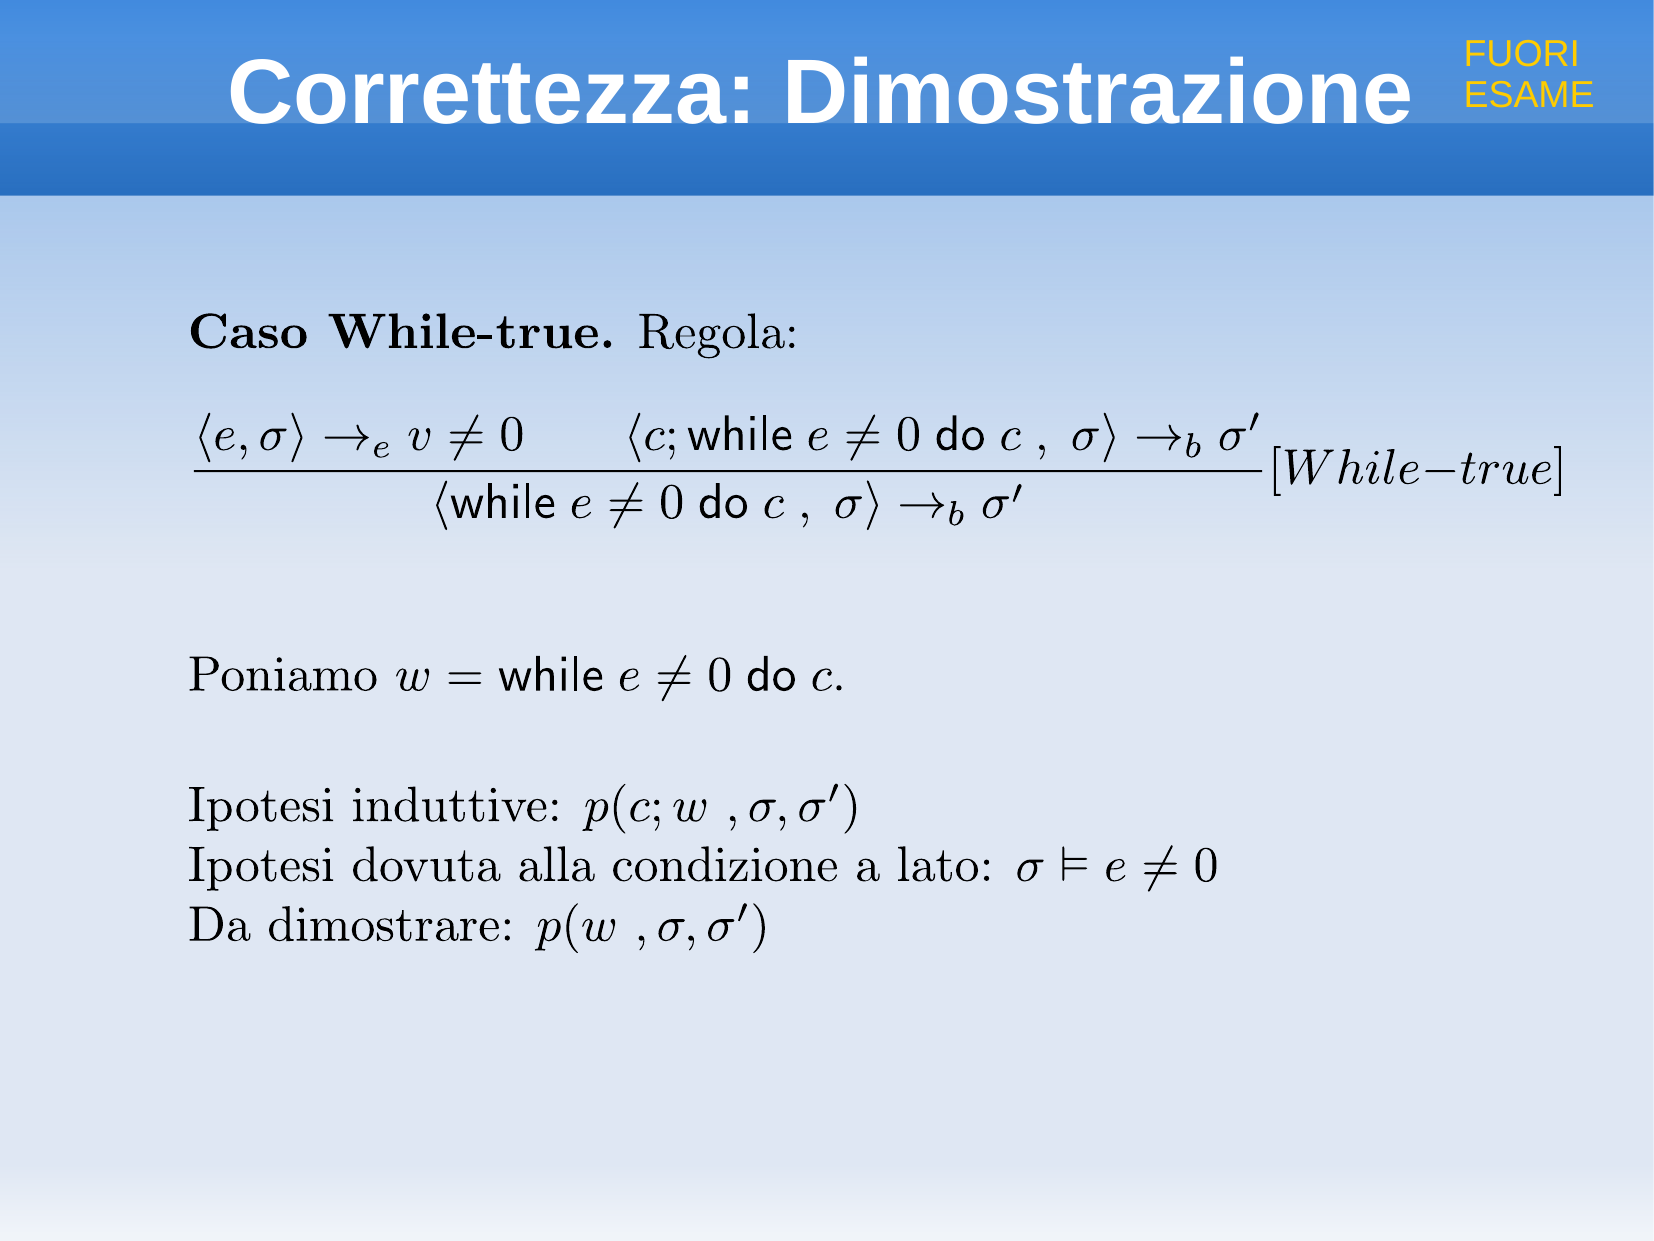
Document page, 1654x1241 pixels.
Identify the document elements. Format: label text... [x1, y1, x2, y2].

title Correttezza: Dimostrazione [76, 0, 1565, 188]
picture [0, 0, 1654, 1241]
text_box [187, 313, 1567, 954]
text_box FUORI ESAME [1448, 24, 1610, 124]
